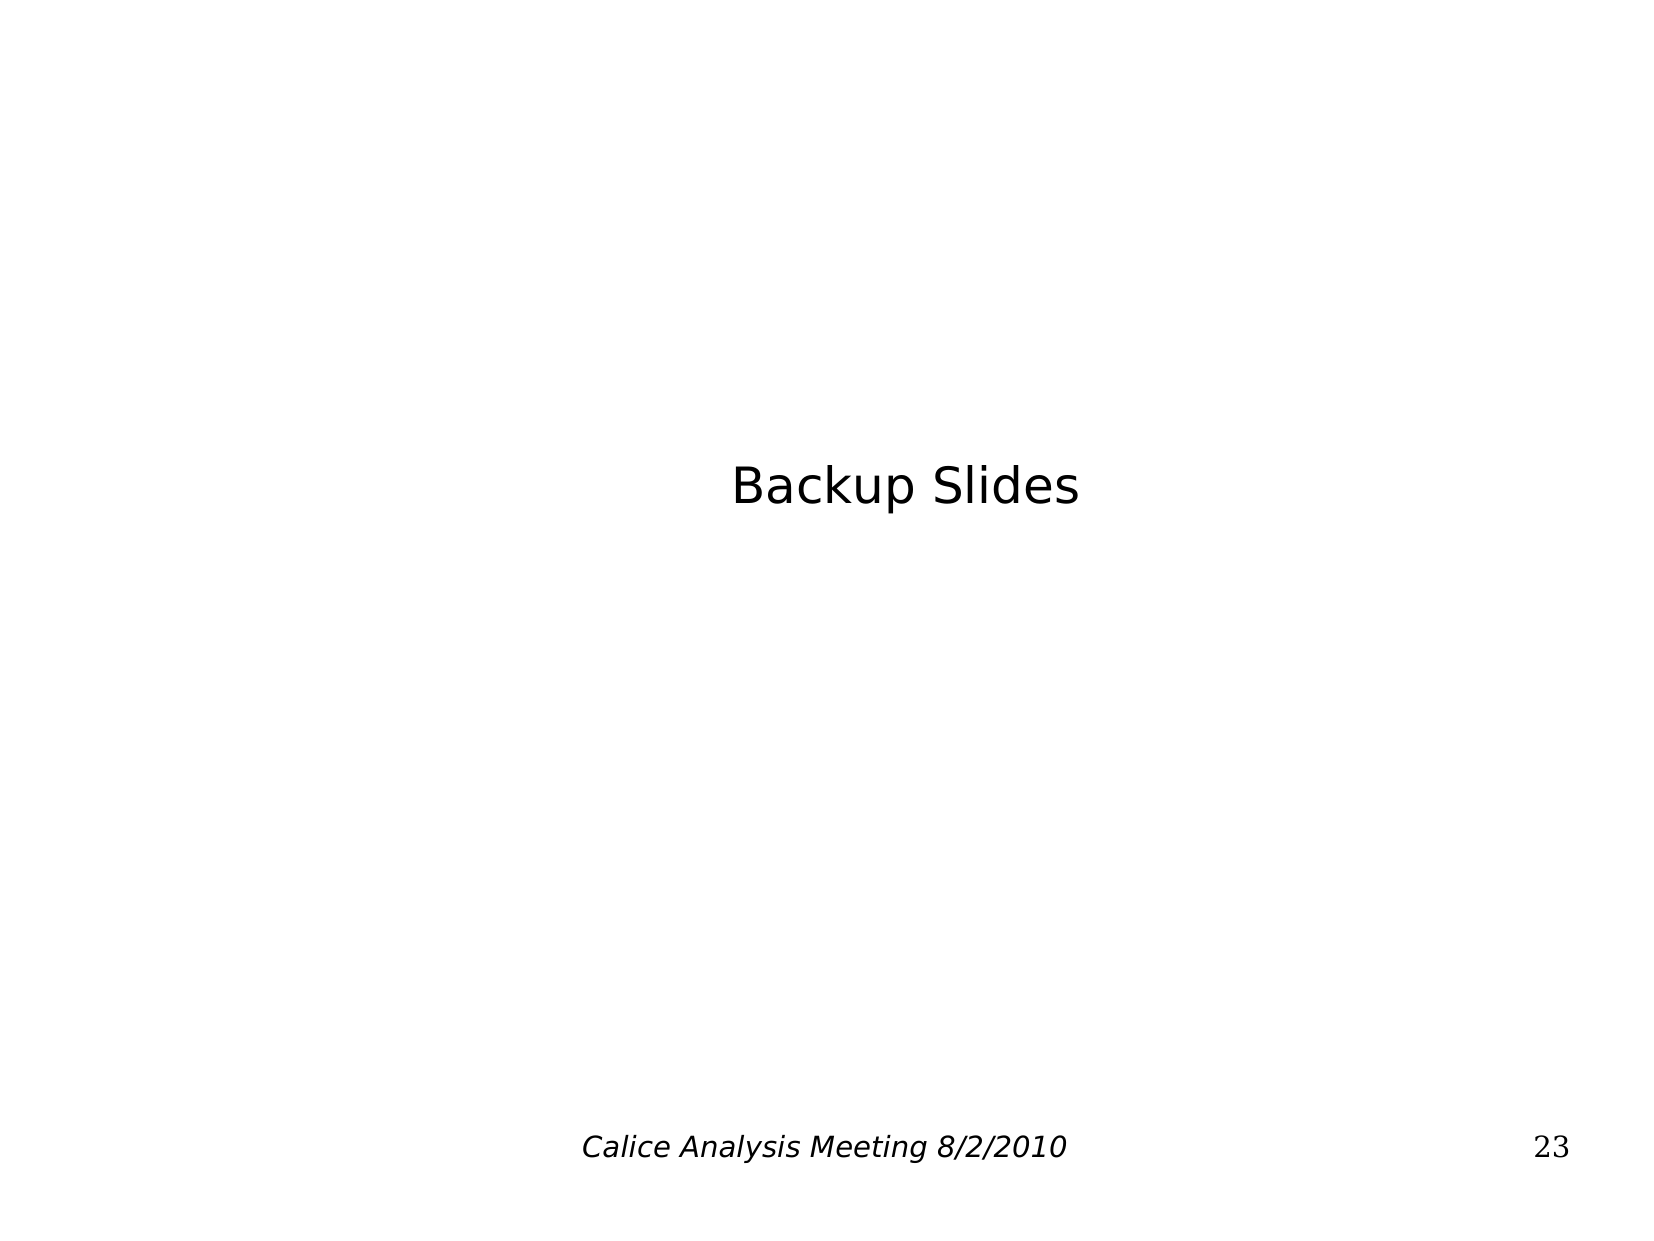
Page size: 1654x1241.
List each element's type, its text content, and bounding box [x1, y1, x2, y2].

text_box Backup Slides [716, 450, 1088, 524]
